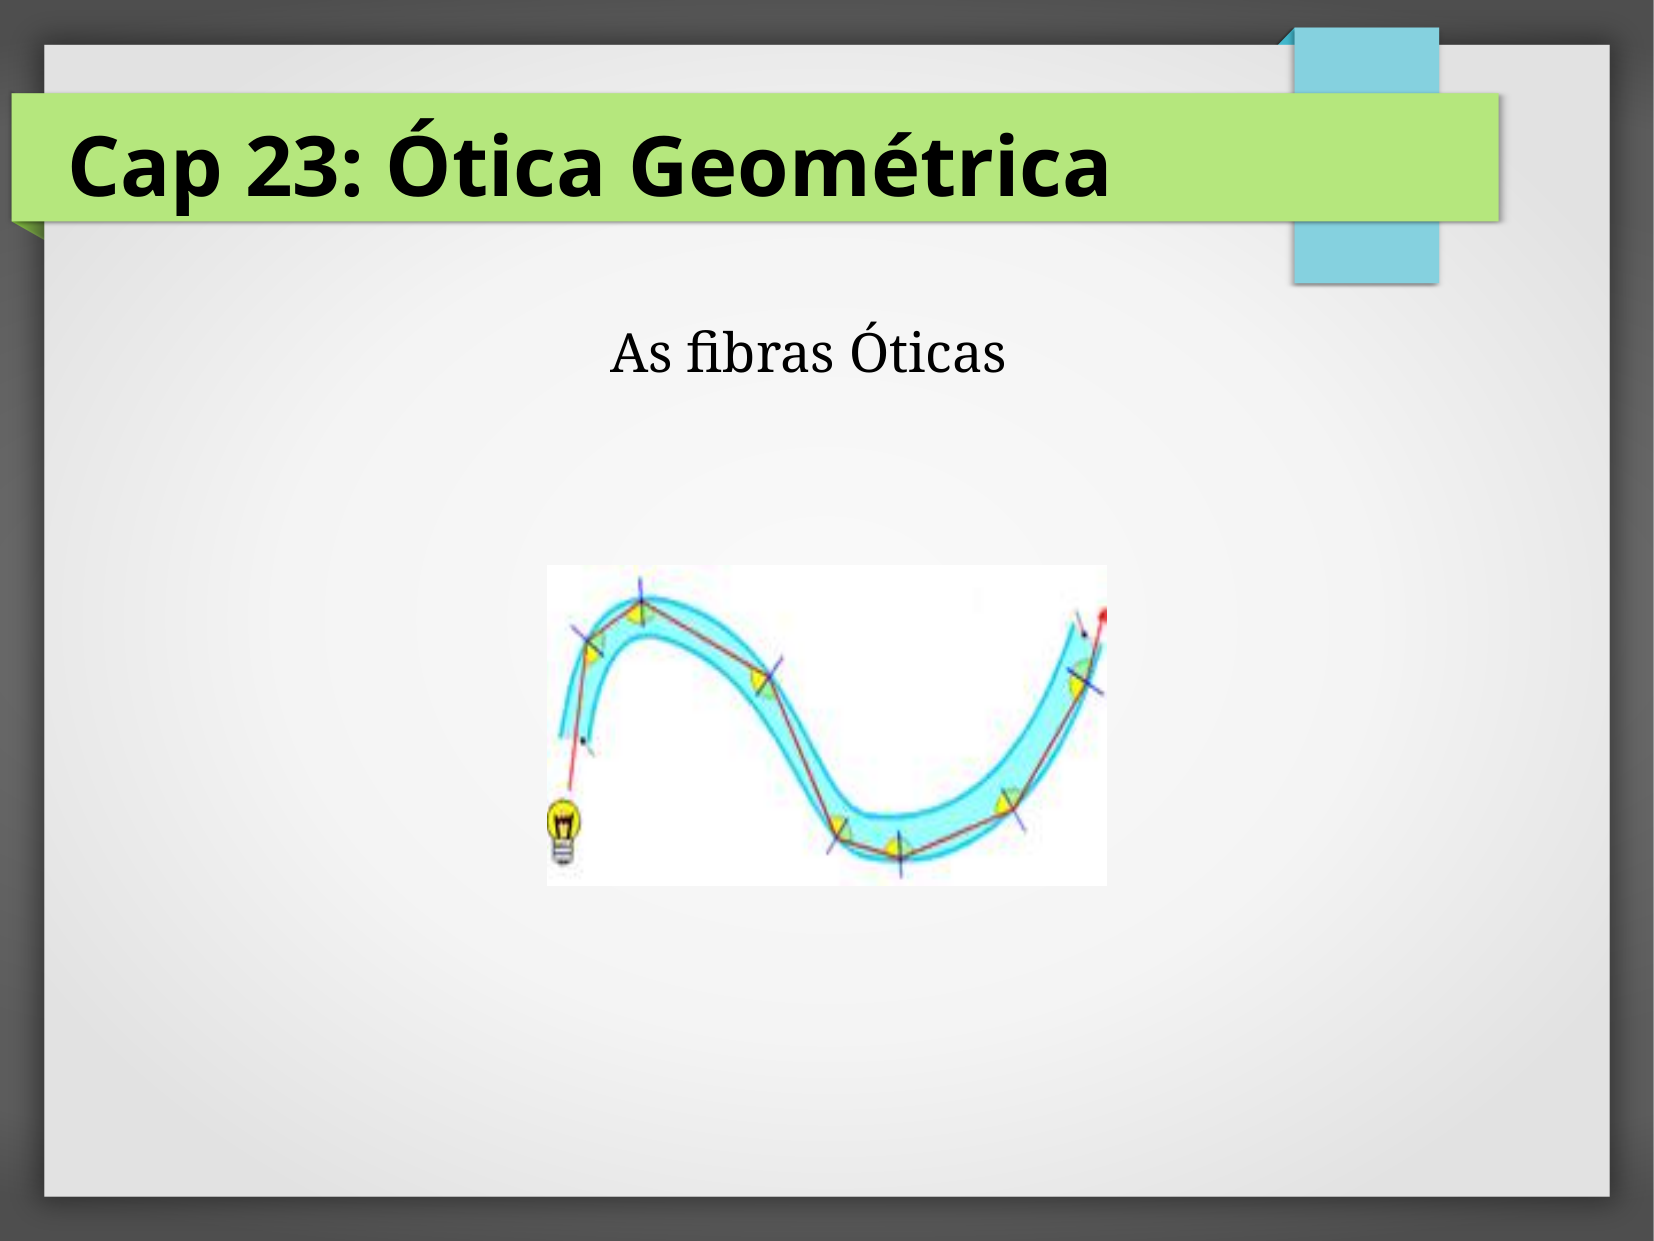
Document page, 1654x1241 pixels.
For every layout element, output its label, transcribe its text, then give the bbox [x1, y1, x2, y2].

text_box As fibras Óticas [94, 307, 1524, 386]
picture [0, 0, 1654, 1241]
text_box Cap 23: Ótica Geométrica [53, 100, 1607, 1193]
